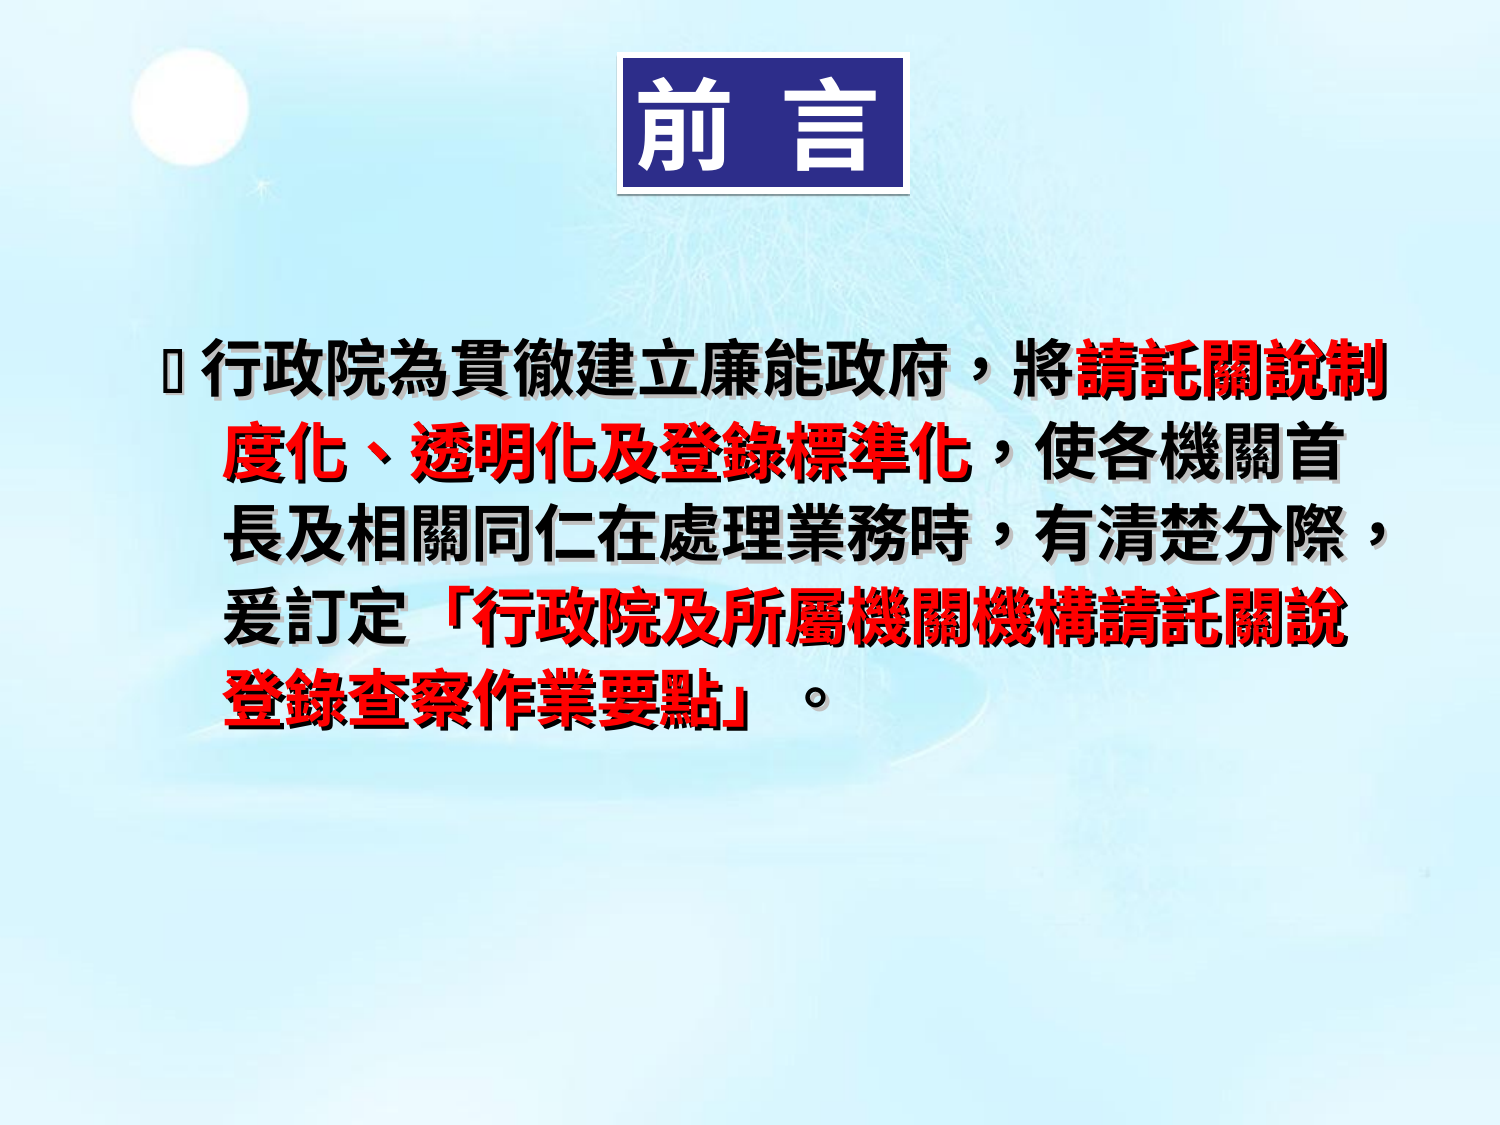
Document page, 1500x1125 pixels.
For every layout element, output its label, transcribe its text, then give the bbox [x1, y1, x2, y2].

text_box 行政院為貫徹建立廉能政府，將請託關說制度化、透明化及登錄標準化，使各機關首長及相關同仁在處理業務時，有清楚分際，爰訂定「行政院及所屬機關機構請託關說登錄查察作業要點」。 [147, 314, 1412, 742]
text_box 前 言 [620, 55, 907, 191]
picture [0, 0, 1500, 1125]
